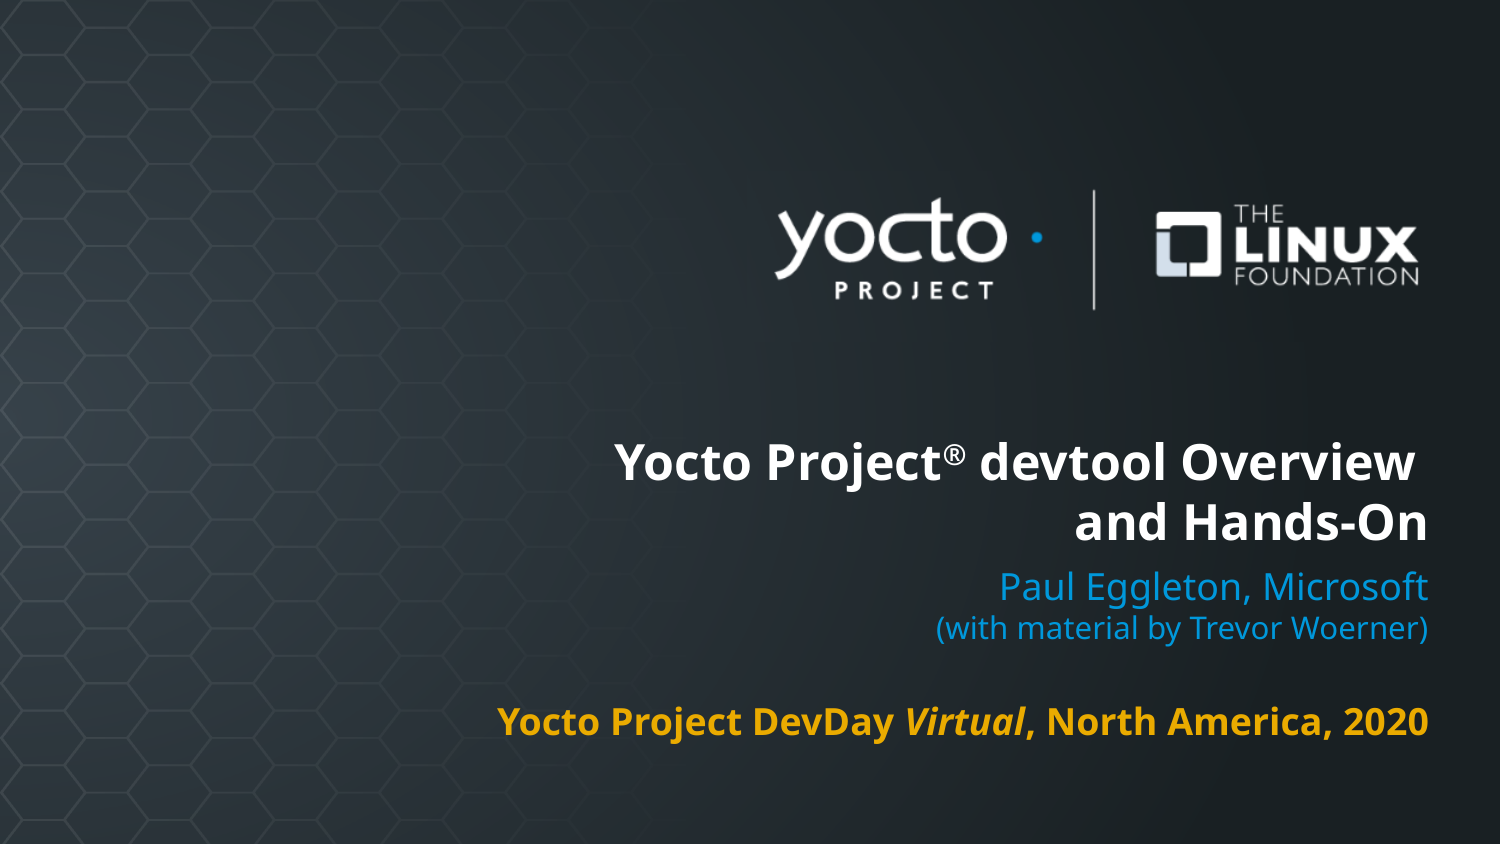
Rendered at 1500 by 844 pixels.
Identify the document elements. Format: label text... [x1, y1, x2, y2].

subtitle Paul Eggleton, Microsoft (with material by Trevor Woerner) [356, 563, 1429, 672]
list Yocto Project DevDay Virtual, North America, 2020 [285, 697, 1430, 779]
picture [0, 0, 1500, 844]
title Yocto Project® devtool Overview and Hands-On [336, 341, 1429, 551]
